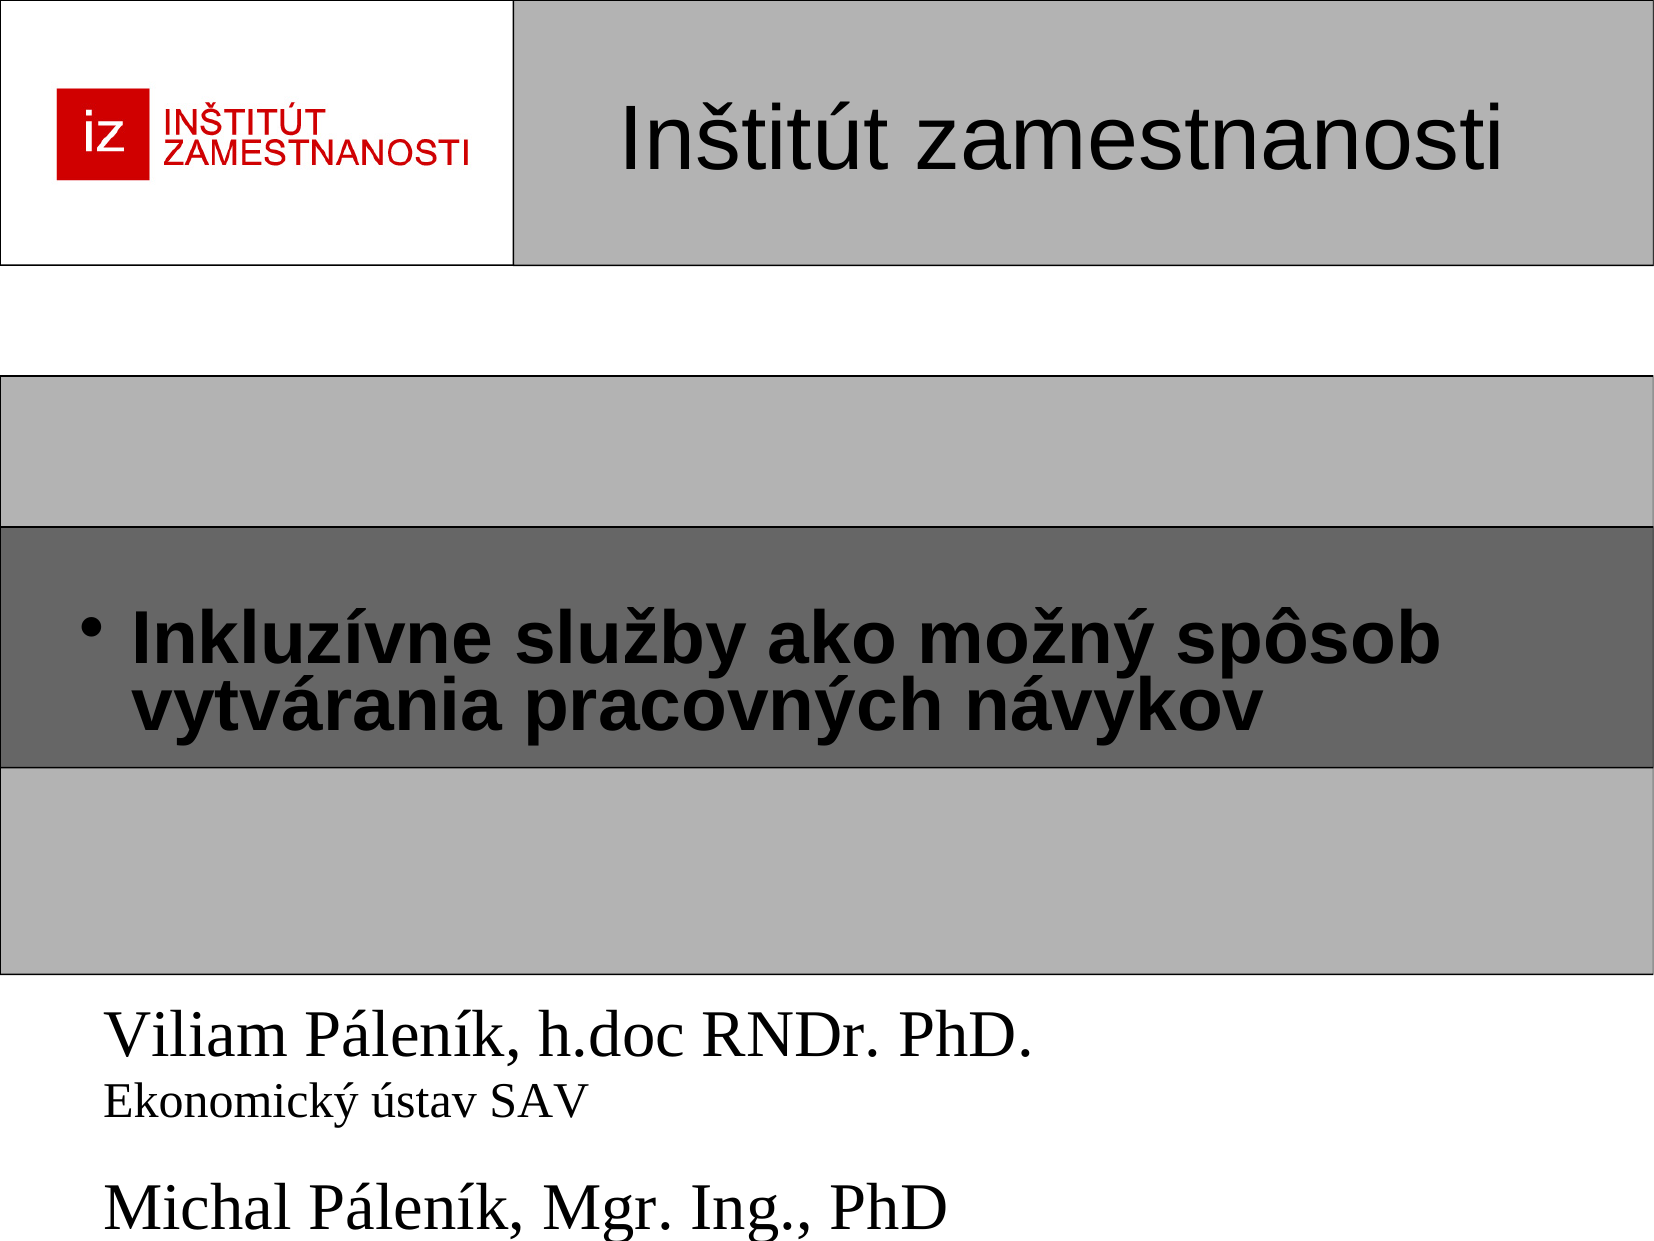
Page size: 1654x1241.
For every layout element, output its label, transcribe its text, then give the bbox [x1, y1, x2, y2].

text_box Viliam Páleník, h.doc RNDr. PhD. Ekonomický ústav SAV Michal Páleník, Mgr. Ing., PhD [88, 988, 1418, 1189]
list Inkluzívne služby ako možný spôsob vytvárania pracovných návykov [61, 590, 1509, 850]
picture [5, 7, 512, 256]
title Inštitút zamestnanosti [560, 29, 1565, 237]
text_box [0, 376, 1654, 975]
